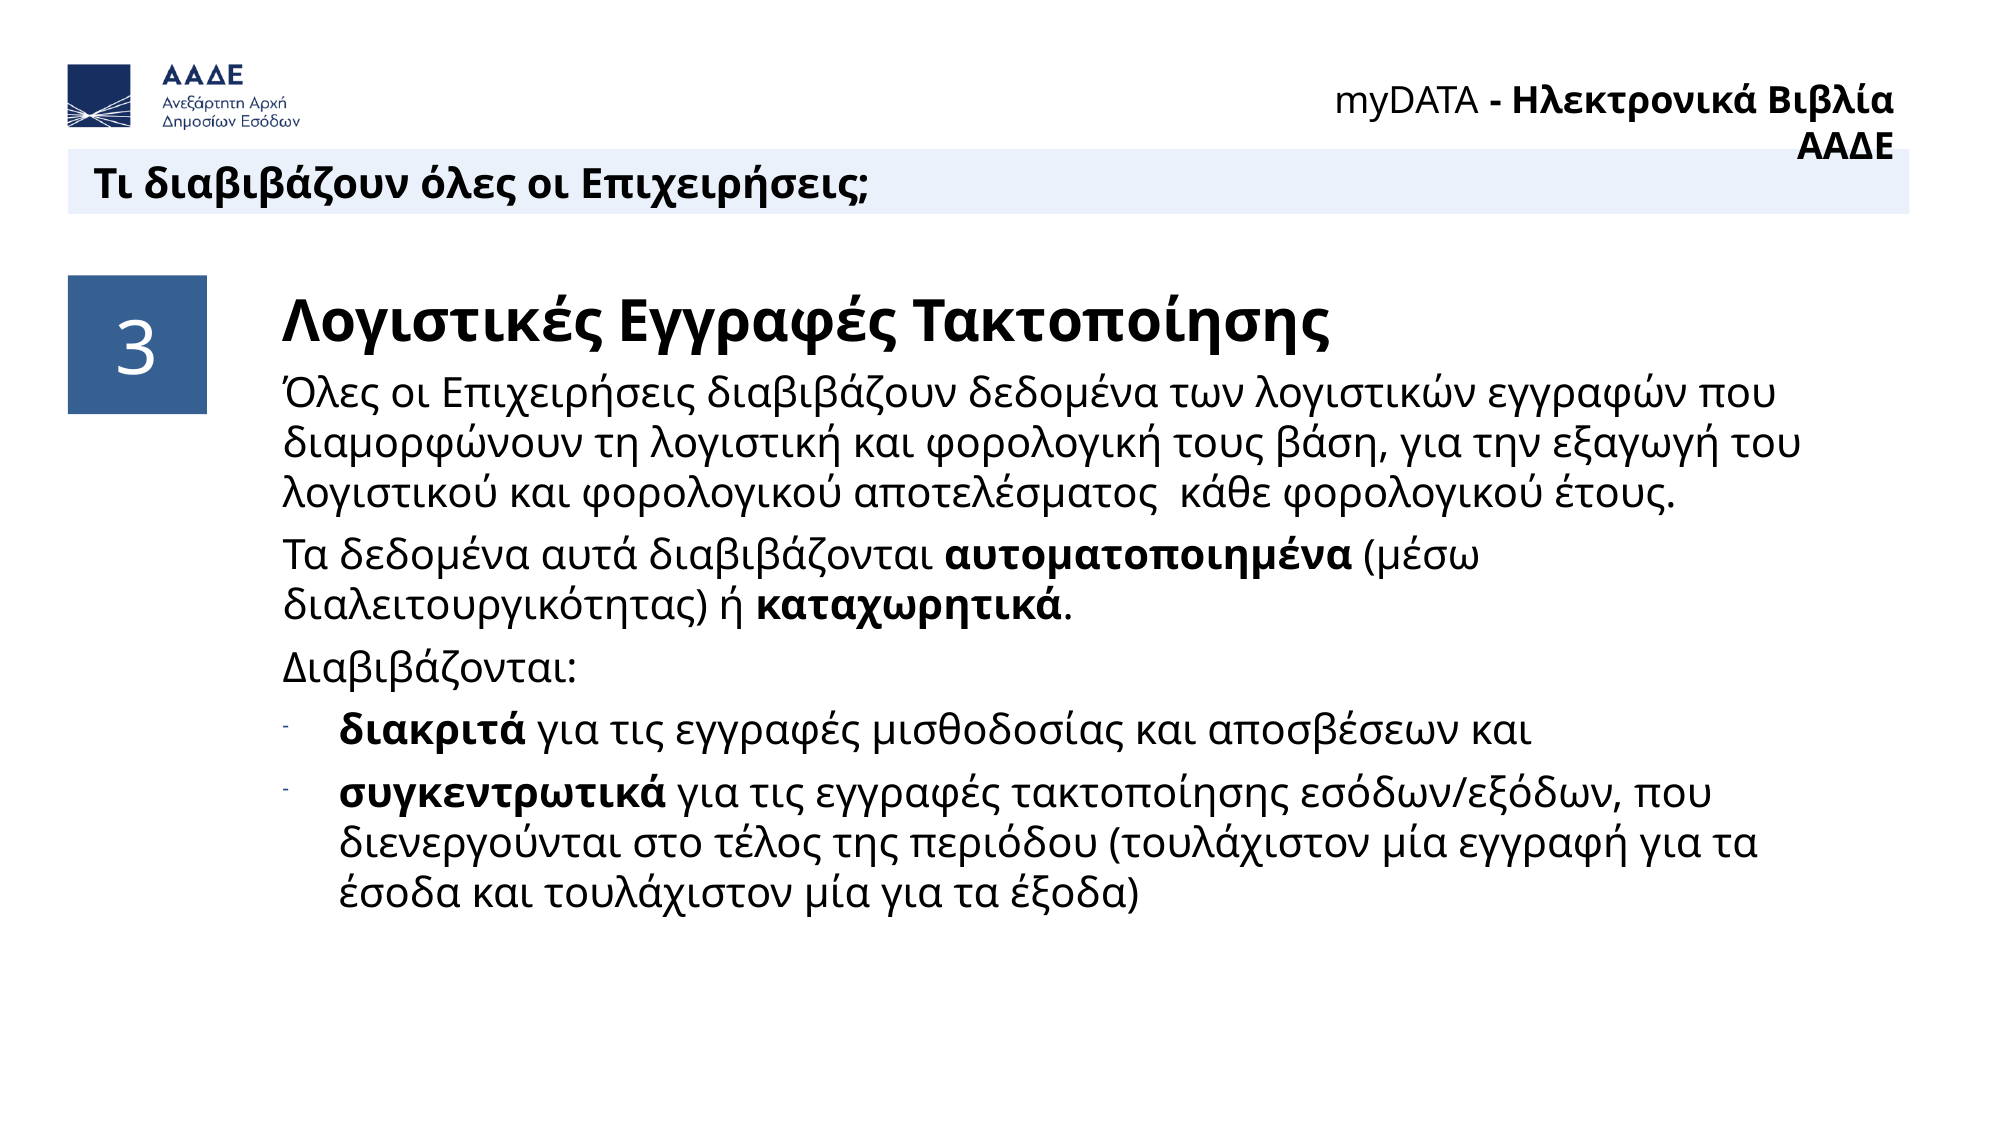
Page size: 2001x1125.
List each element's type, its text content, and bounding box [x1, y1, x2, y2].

text_box Τι διαβιβάζουν όλες οι Επιχειρήσεις; [67, 149, 1910, 214]
text_box myDATA - Ηλεκτρονικά Βιβλία ΑΑΔΕ [1271, 64, 1910, 175]
picture [67, 64, 304, 130]
text_box 3 [67, 275, 207, 415]
text_box Λογιστικές Εγγραφές Τακτοποίησης Όλες οι Επιχειρήσεις διαβιβάζουν δεδομένα των λογιστικών εγγραφών που διαμορφώνουν τη λογιστική και φορολογική τους βάση, για την εξαγωγή του λογιστικού και φορολογικού αποτελέσματος κάθε φορολογικού έτους. Τα δεδομένα αυτά διαβιβάζονται αυτοματοποιημένα (μέσω διαλειτουργικότητας) ή καταχωρητικά. Διαβιβάζονται: διακριτά για τις εγγραφές μισθοδοσίας και αποσβέσεων και συγκεντρωτικά για τις εγγραφές τακτοποίησης εσόδων/εξόδων, που διενεργούνται στο τέλος της περιόδου (τουλάχιστον μία εγγραφή για τα έσοδα και τουλάχιστον μία για τα έξοδα) [267, 275, 1875, 924]
